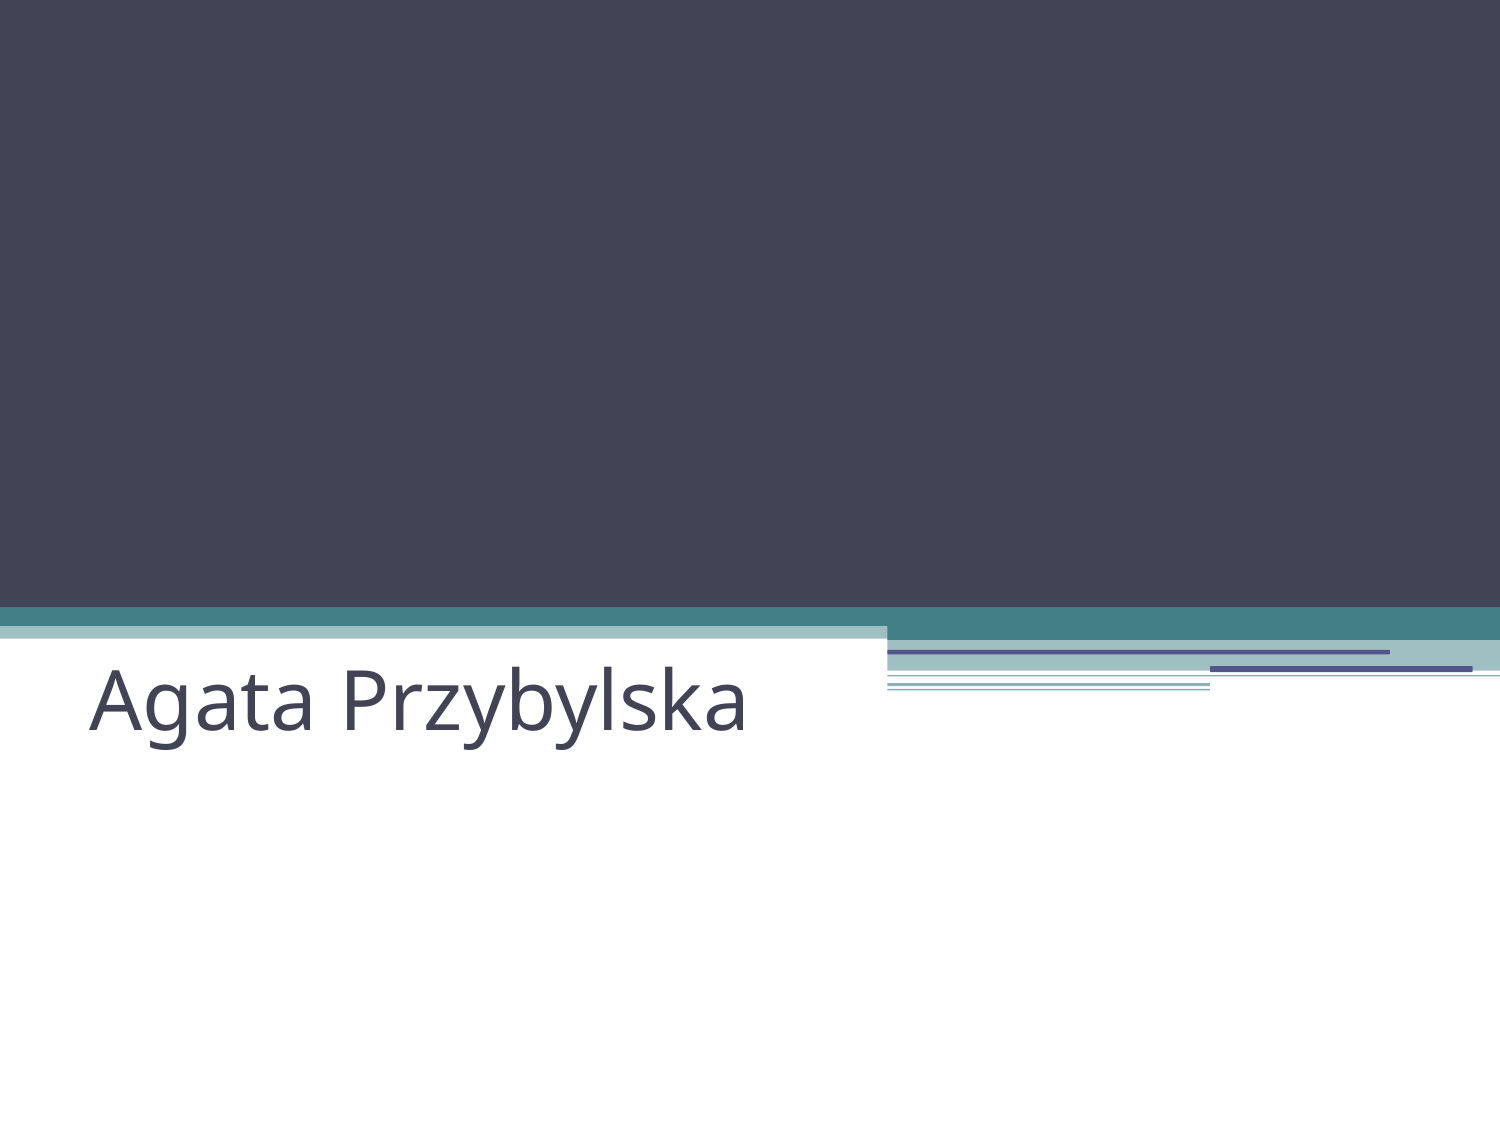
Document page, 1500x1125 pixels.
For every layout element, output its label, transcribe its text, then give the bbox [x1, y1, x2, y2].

title Grudziądz from the inside [75, 394, 1463, 636]
subtitle Agata Przybylska [75, 639, 888, 928]
